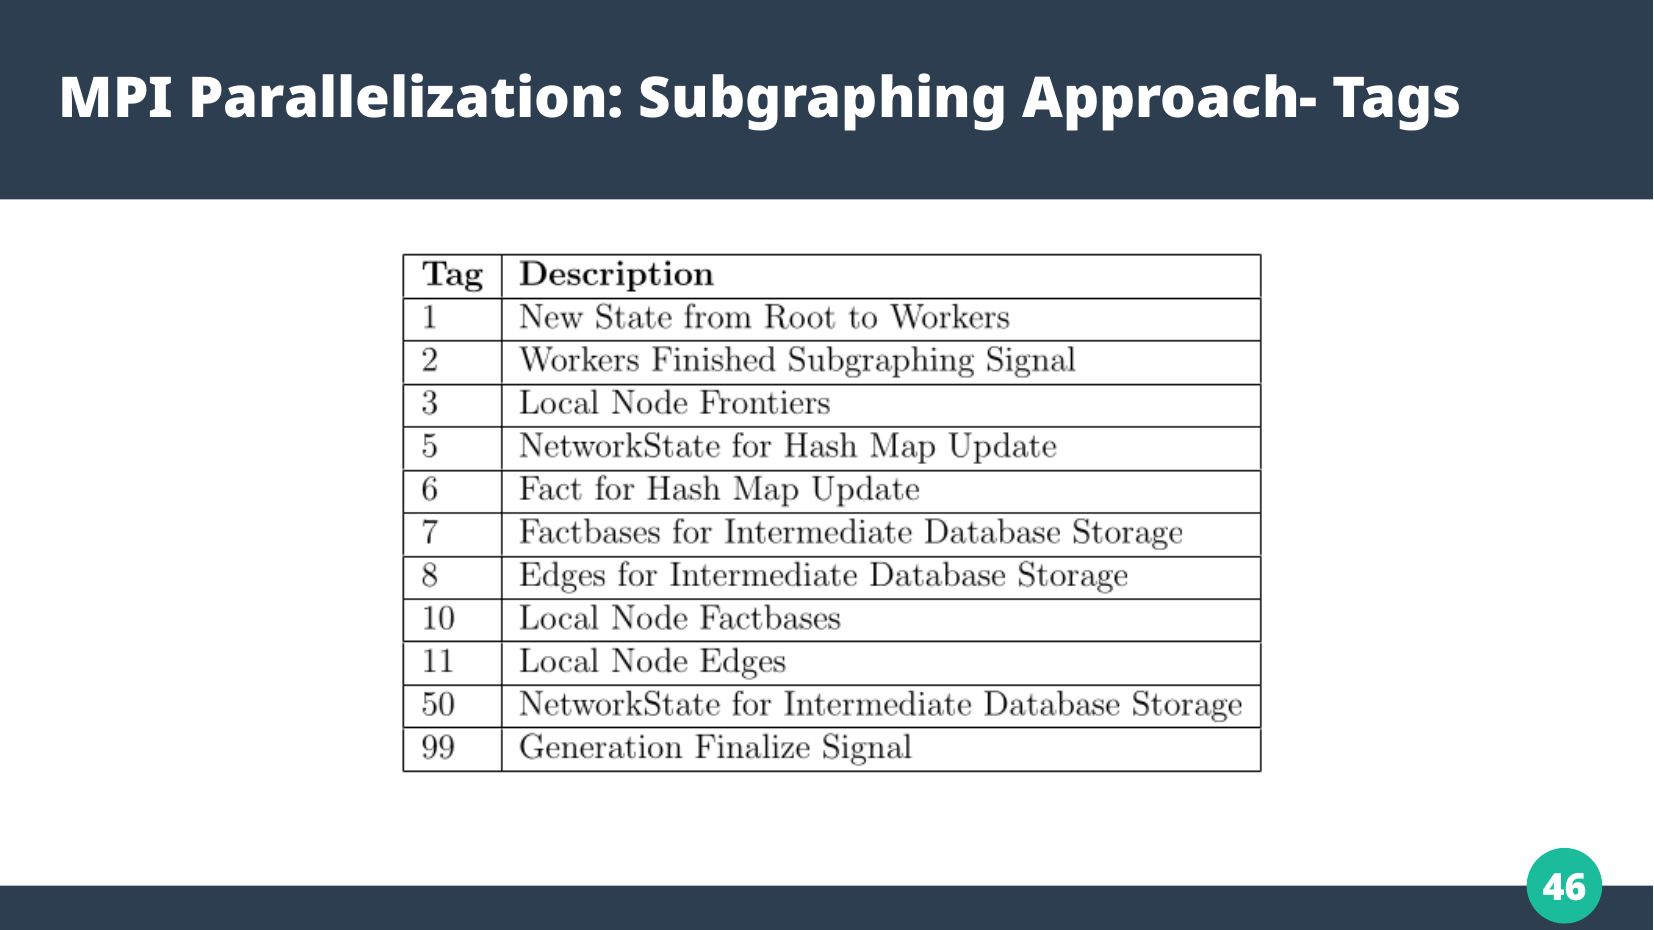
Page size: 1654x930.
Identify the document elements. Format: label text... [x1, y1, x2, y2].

title MPI Parallelization: Subgraphing Approach- Tags [58, 36, 1594, 155]
picture [384, 237, 1276, 788]
